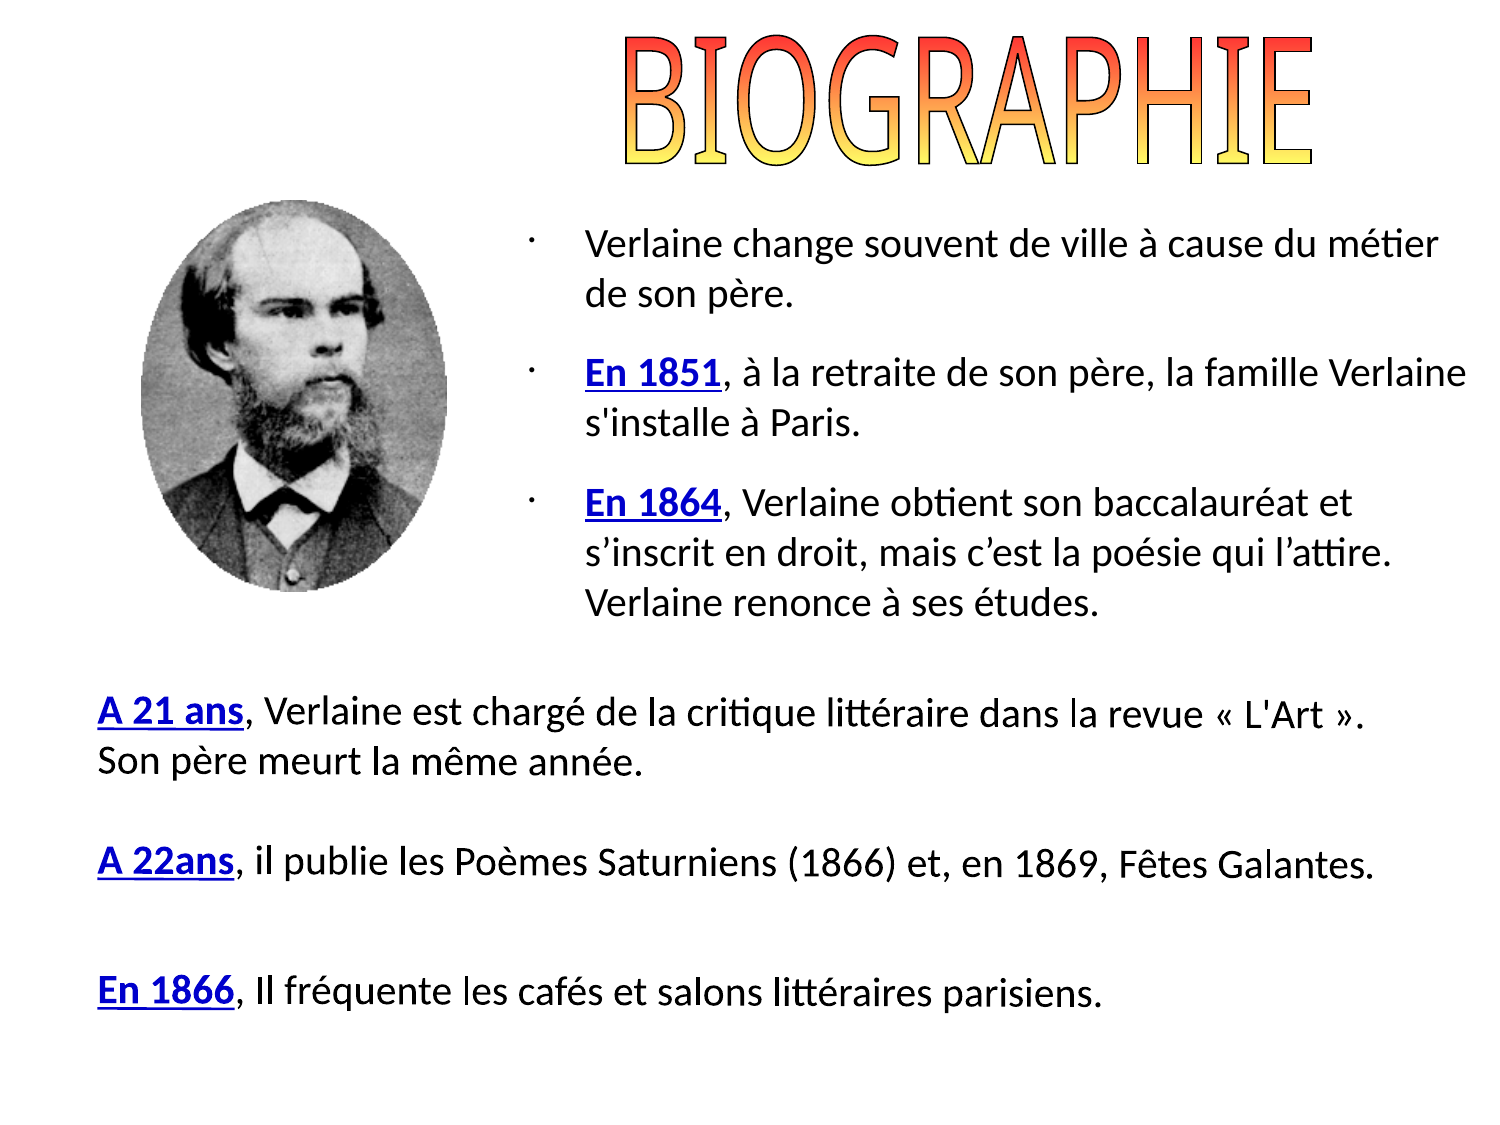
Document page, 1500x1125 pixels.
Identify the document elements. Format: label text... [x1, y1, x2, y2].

text_box BIOGRAPHIE [829, 35, 899, 166]
text_box BIOGRAPHIE [980, 36, 1056, 164]
text_box BIOGRAPHIE [1217, 37, 1249, 164]
text_box BIOGRAPHIE [1137, 37, 1202, 164]
picture [141, 200, 447, 592]
text_box BIOGRAPHIE [695, 37, 726, 164]
list Verlaine change souvent de ville à cause du métier de son père. En 1851, à la retraite de son père, la famille Verlaine s'installe à Paris. En 1864, Verlaine obtient son baccalauréat et s’inscrit en droit, mais c’est la poésie qui l’attire. Verlaine renonce à ses études. [513, 208, 1500, 681]
text_box BIOGRAPHIE [625, 37, 685, 164]
text_box BIOGRAPHIE [737, 35, 815, 166]
text_box BIOGRAPHIE [918, 37, 979, 164]
text_box A 21 ans, Verlaine est chargé de la critique littéraire dans la revue « L'Art ». Son père meurt la même année. A 22ans, il publie les Poèmes Saturniens (1866) et, en 1869, Fêtes Galantes. En 1866, Il fréquente les cafés et salons littéraires parisiens. [82, 674, 1447, 1061]
text_box BIOGRAPHIE [1066, 37, 1121, 164]
text_box BIOGRAPHIE [1264, 37, 1311, 164]
